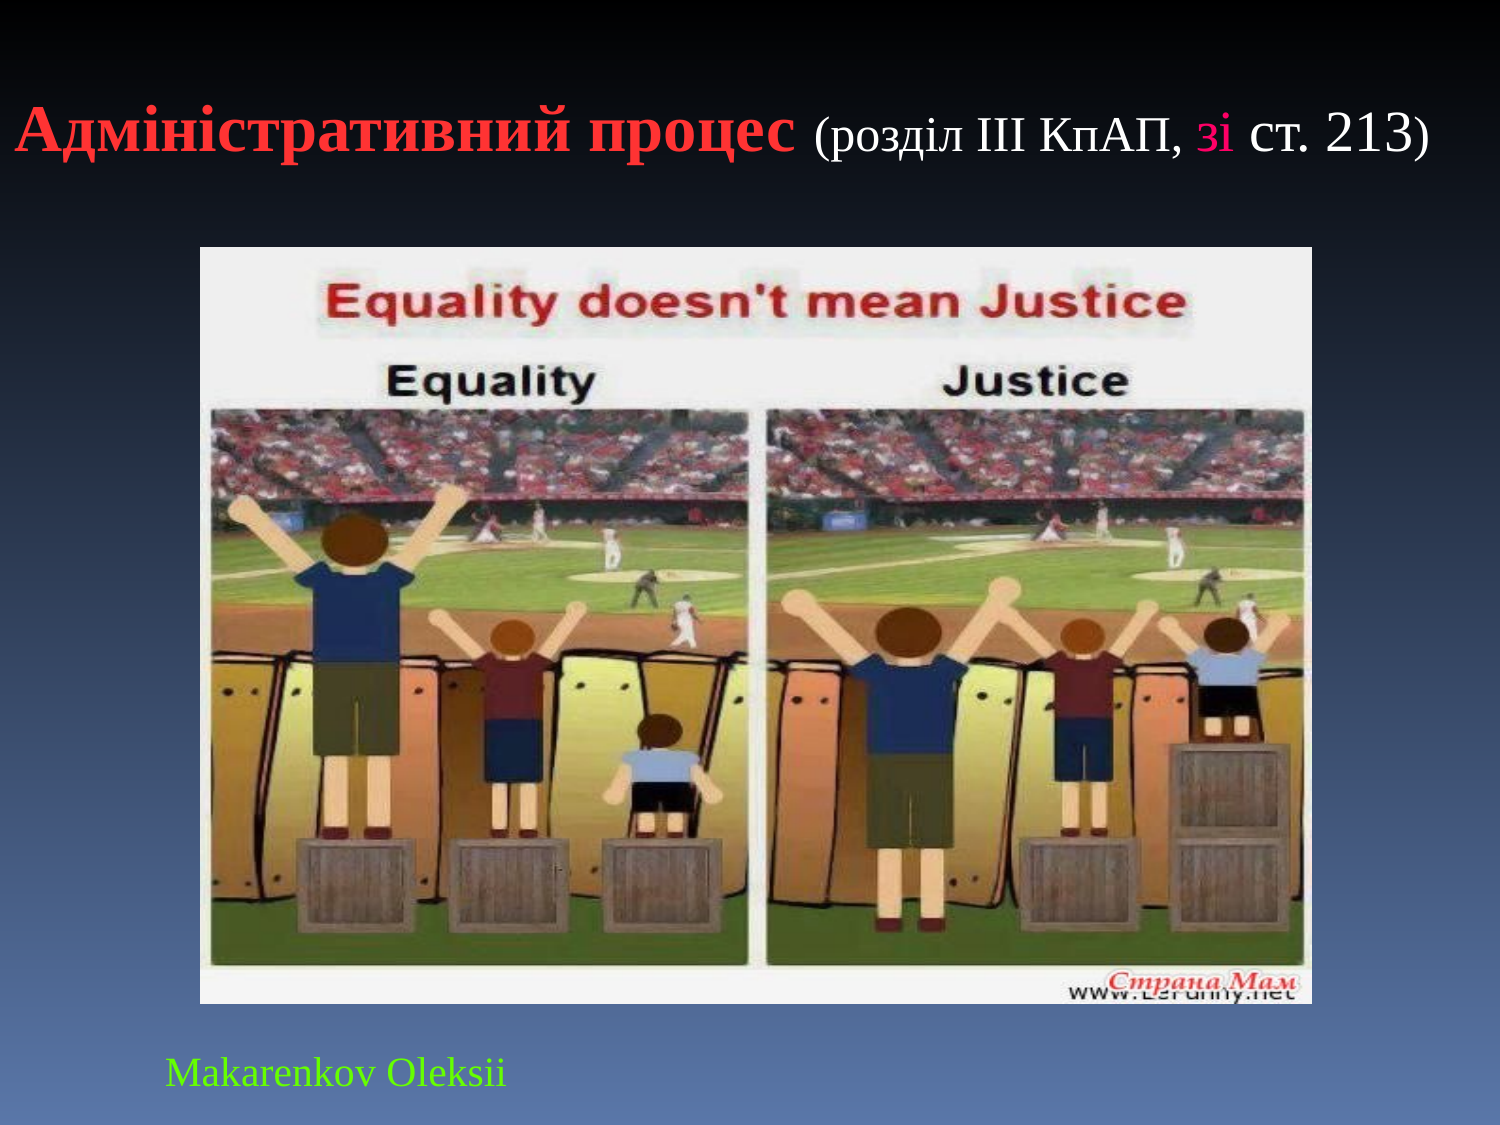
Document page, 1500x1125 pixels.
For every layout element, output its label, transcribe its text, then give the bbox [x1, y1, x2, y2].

text_box Адміністративний процес (розділ ІІІ КпАП, зі ст. 213) Makarenkov Oleksii [0, 0, 1500, 1103]
picture [200, 248, 1312, 1004]
